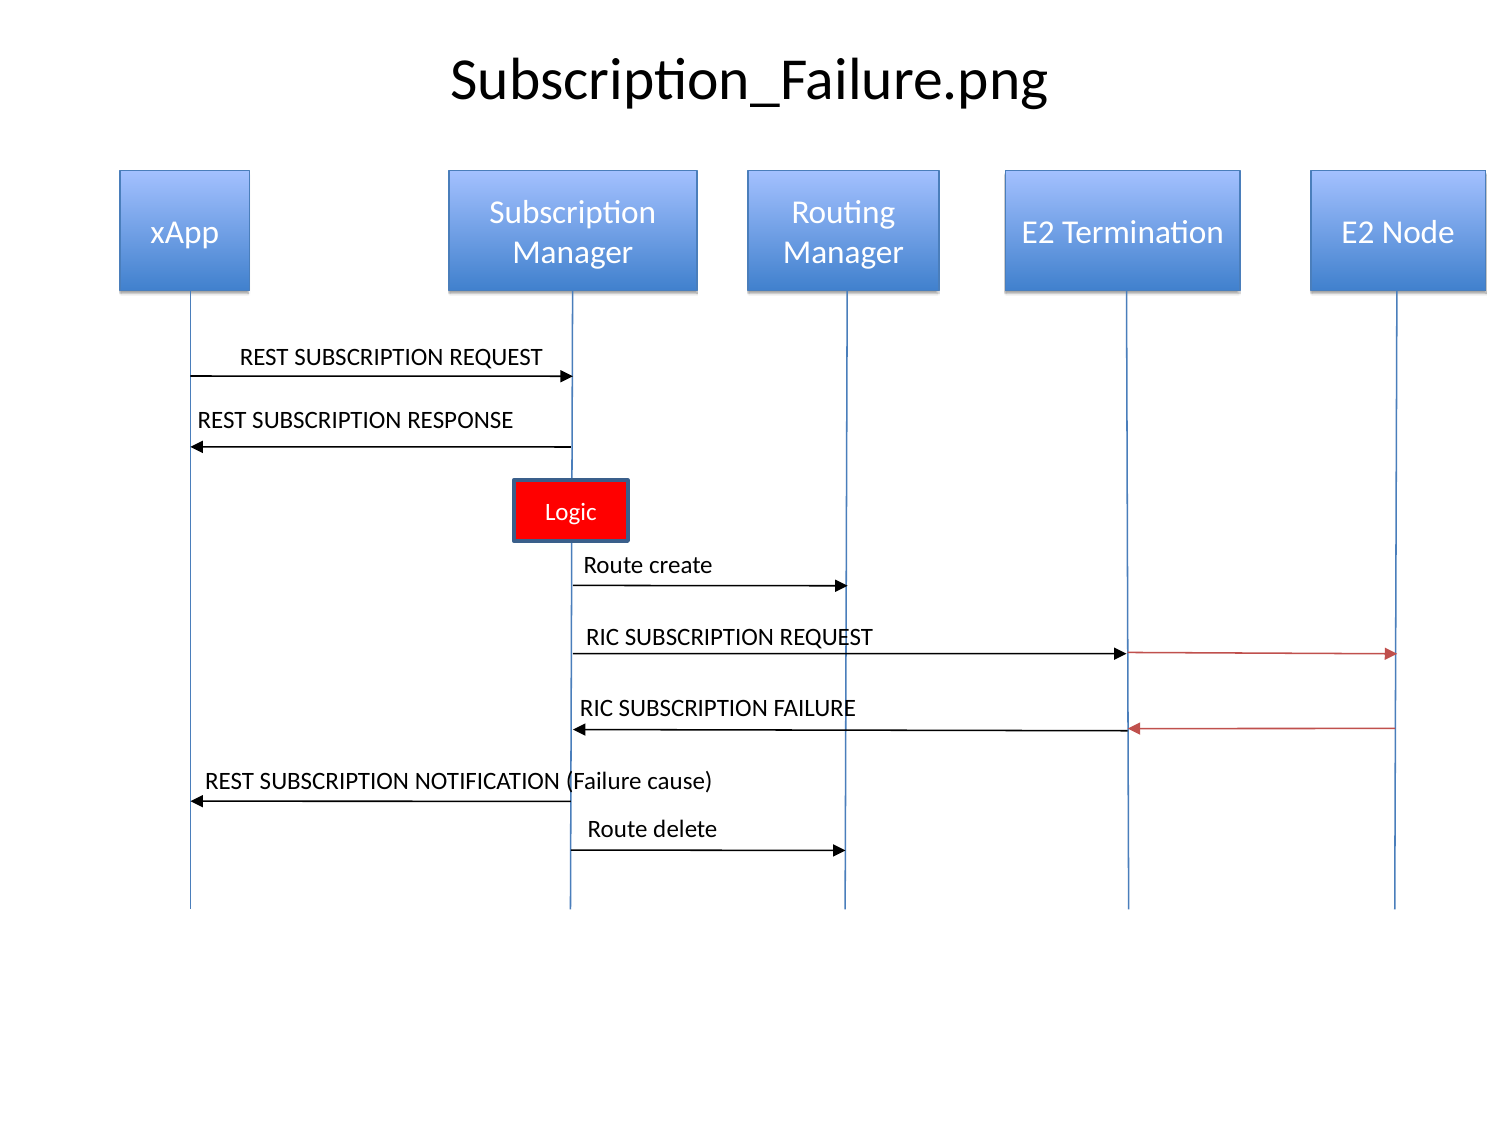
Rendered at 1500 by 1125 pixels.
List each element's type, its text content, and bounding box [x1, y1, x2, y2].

text_box E2 Termination [1005, 170, 1241, 291]
text_box Routing Manager [748, 170, 940, 291]
text_box RIC SUBSCRIPTION FAILURE [565, 684, 945, 730]
text_box REST SUBSCRIPTION RESPONSE [183, 395, 620, 441]
title Subscription_Failure.png [75, 32, 1425, 120]
text_box RIC SUBSCRIPTION REQUEST [571, 612, 969, 658]
text_box REST SUBSCRIPTION REQUEST [225, 333, 559, 375]
text_box Logic [513, 480, 628, 541]
text_box Route delete [572, 805, 780, 851]
text_box xApp [120, 170, 250, 291]
text_box REST SUBSCRIPTION NOTIFICATION (Failure cause) [190, 757, 863, 803]
text_box Route create [568, 541, 768, 586]
text_box E2 Node [1310, 170, 1486, 291]
text_box Subscription Manager [448, 170, 697, 291]
